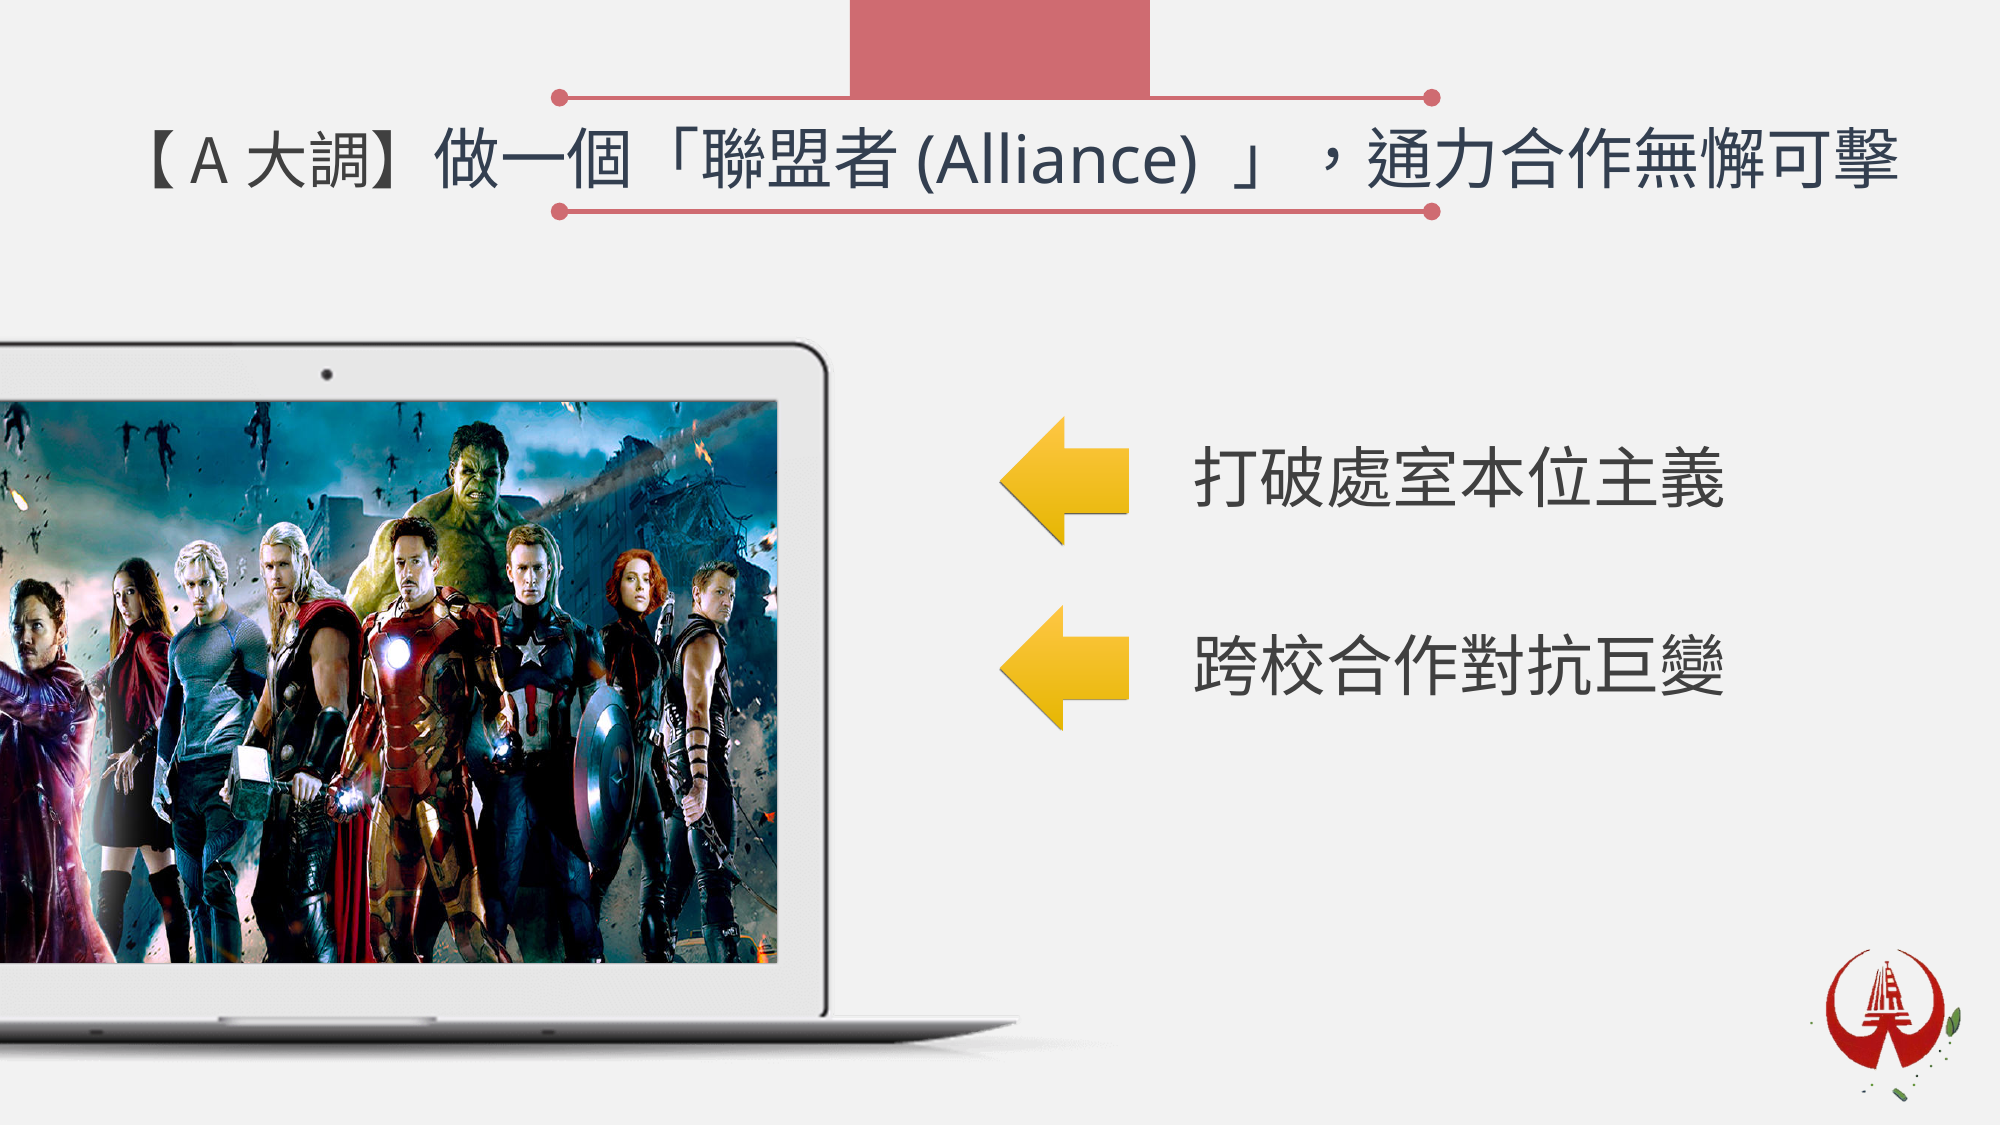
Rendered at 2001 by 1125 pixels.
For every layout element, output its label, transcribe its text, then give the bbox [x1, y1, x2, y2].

picture [1799, 941, 1967, 1109]
text_box 【A大調】做一個「聯盟者(Alliance) 」，通力合作無懈可擊 [98, 109, 1967, 205]
text_box [1423, 205, 1441, 221]
text_box [999, 605, 1129, 731]
text_box [999, 415, 1129, 546]
text_box [1423, 88, 1441, 107]
text_box [849, 0, 1150, 96]
text_box [550, 205, 569, 221]
picture [0, 336, 1488, 1066]
text_box [550, 88, 569, 107]
text_box 跨校合作對抗巨變 [1178, 633, 1742, 712]
text_box 打破處室本位主義 [1178, 445, 1742, 524]
